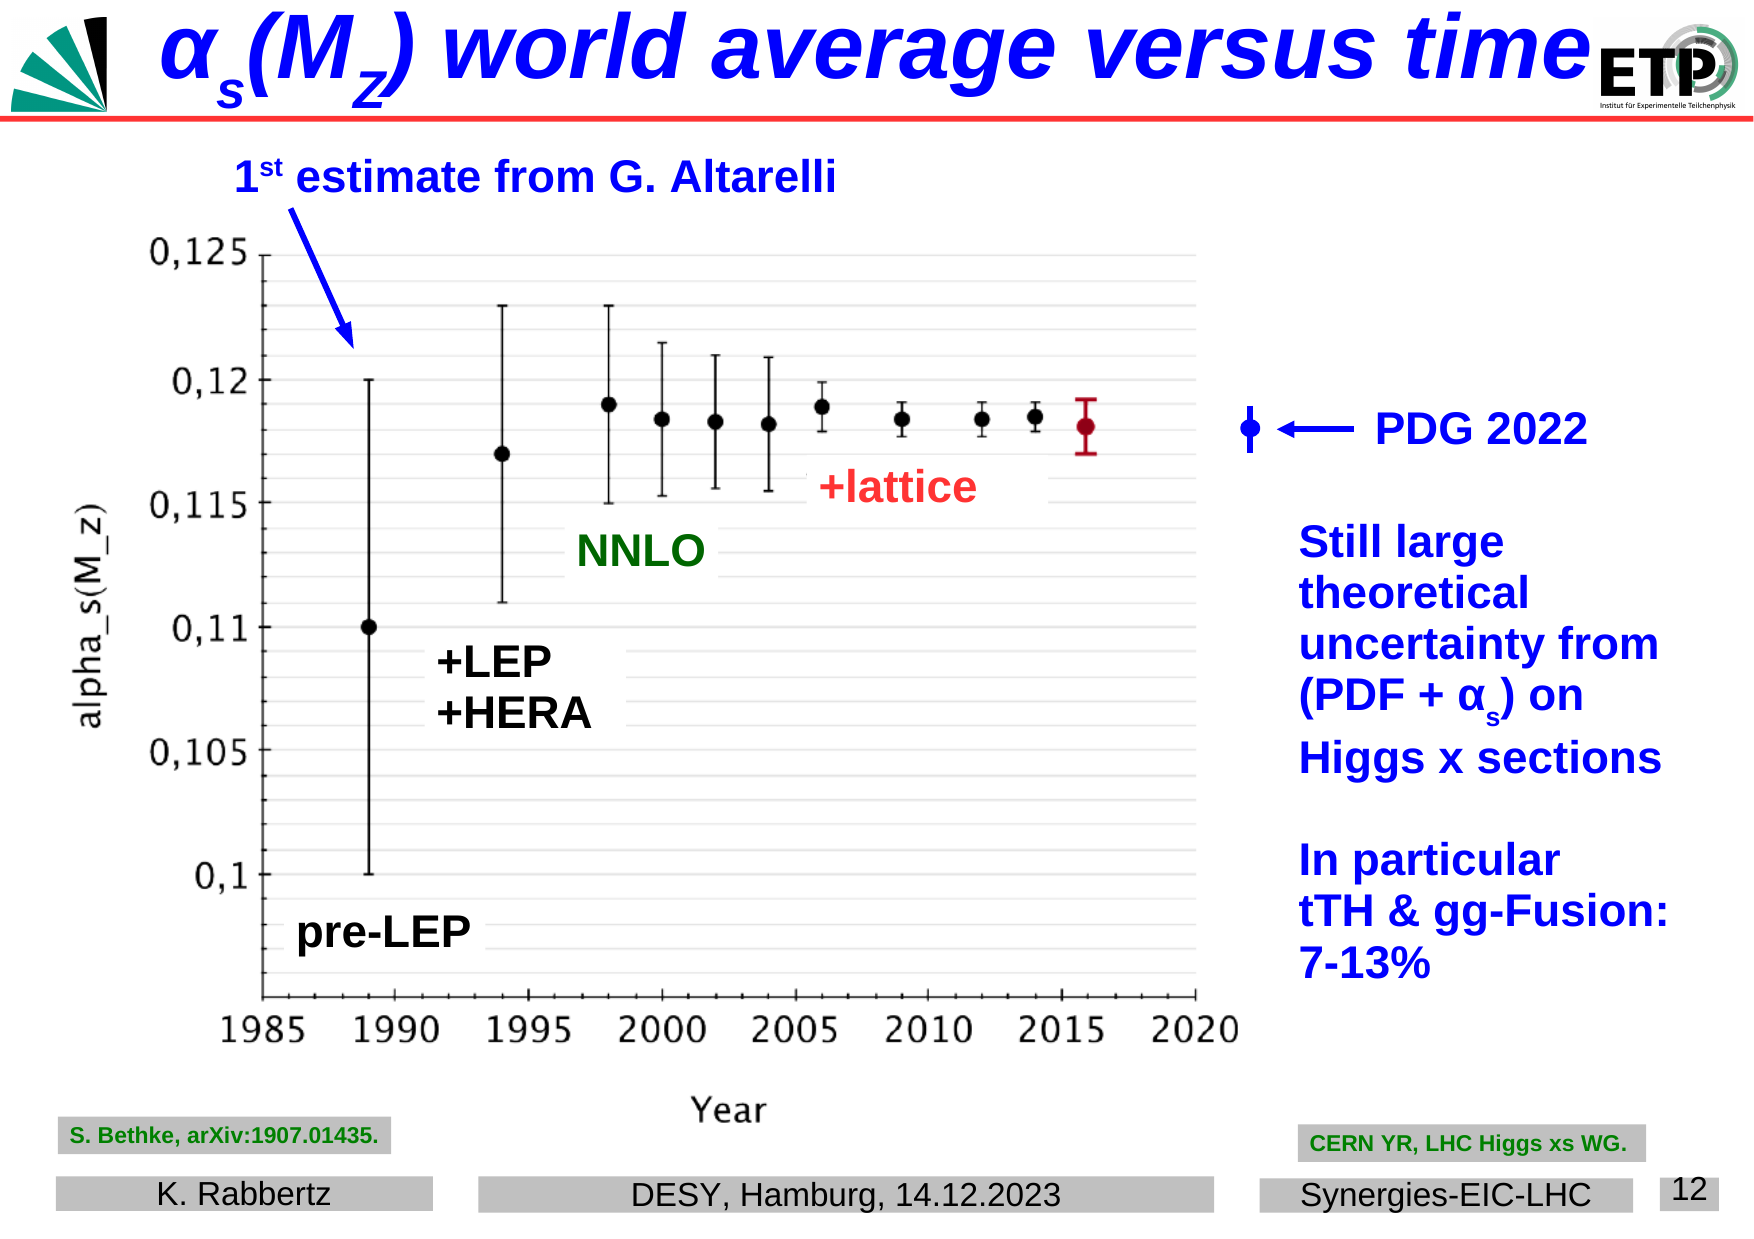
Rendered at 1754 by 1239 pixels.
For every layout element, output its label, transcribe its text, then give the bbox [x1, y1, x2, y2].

title αs(MZ) world average versus time [124, 0, 1630, 121]
picture [11, 17, 107, 113]
text_box CERN YR, LHC Higgs xs WG. [1297, 1124, 1647, 1162]
picture [1630, 17, 1745, 112]
text_box +LEP +HERA [424, 630, 626, 745]
text_box 1st estimate from G. Altarelli [222, 144, 850, 221]
text_box [1253, 422, 1258, 434]
text_box [1243, 422, 1247, 434]
text_box pre-LEP [284, 900, 486, 964]
text_box +lattice [806, 454, 1049, 518]
picture [52, 224, 1250, 1143]
text_box NNLO [564, 519, 719, 583]
text_box S. Bethke, arXiv:1907.01435. [57, 1116, 392, 1155]
text_box PDG 2022 [1362, 397, 1608, 461]
text_box Still large theoretical uncertainty from (PDF + αs) on Higgs x sections In particular tTH & gg-Fusion: 7-13% [1286, 509, 1705, 994]
